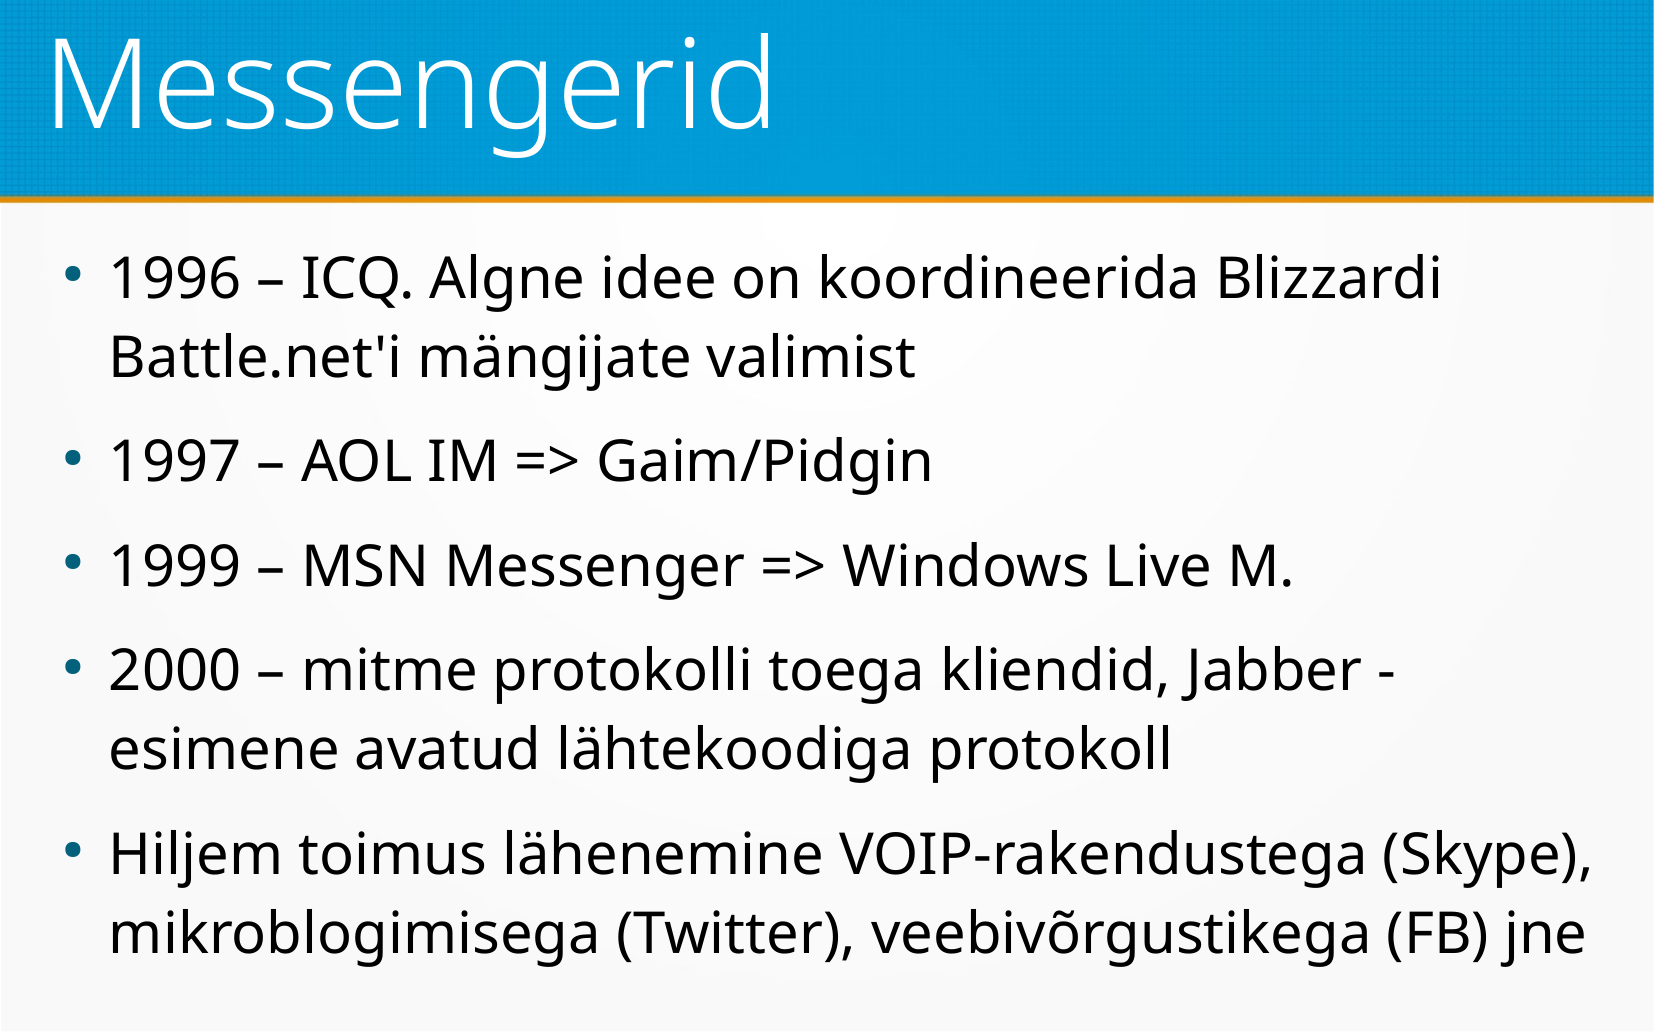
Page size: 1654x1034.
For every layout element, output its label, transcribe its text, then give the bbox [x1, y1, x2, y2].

title Messengerid [43, 0, 1619, 166]
picture [0, 195, 1654, 1034]
list 1996 – ICQ. Algne idee on koordineerida Blizzardi Battle.net'i mängijate valimist 1997 – AOL IM => Gaim/Pidgin 1999 – MSN Messenger => Windows Live M. 2000 – mitme protokolli toega kliendid, Jabber - esimene avatud lähtekoodiga protokoll Hiljem toimus lähenemine VOIP-rakendustega (Skype), mikroblogimisega (Twitter), veebivõrgustikega (FB) jne [47, 236, 1607, 1002]
